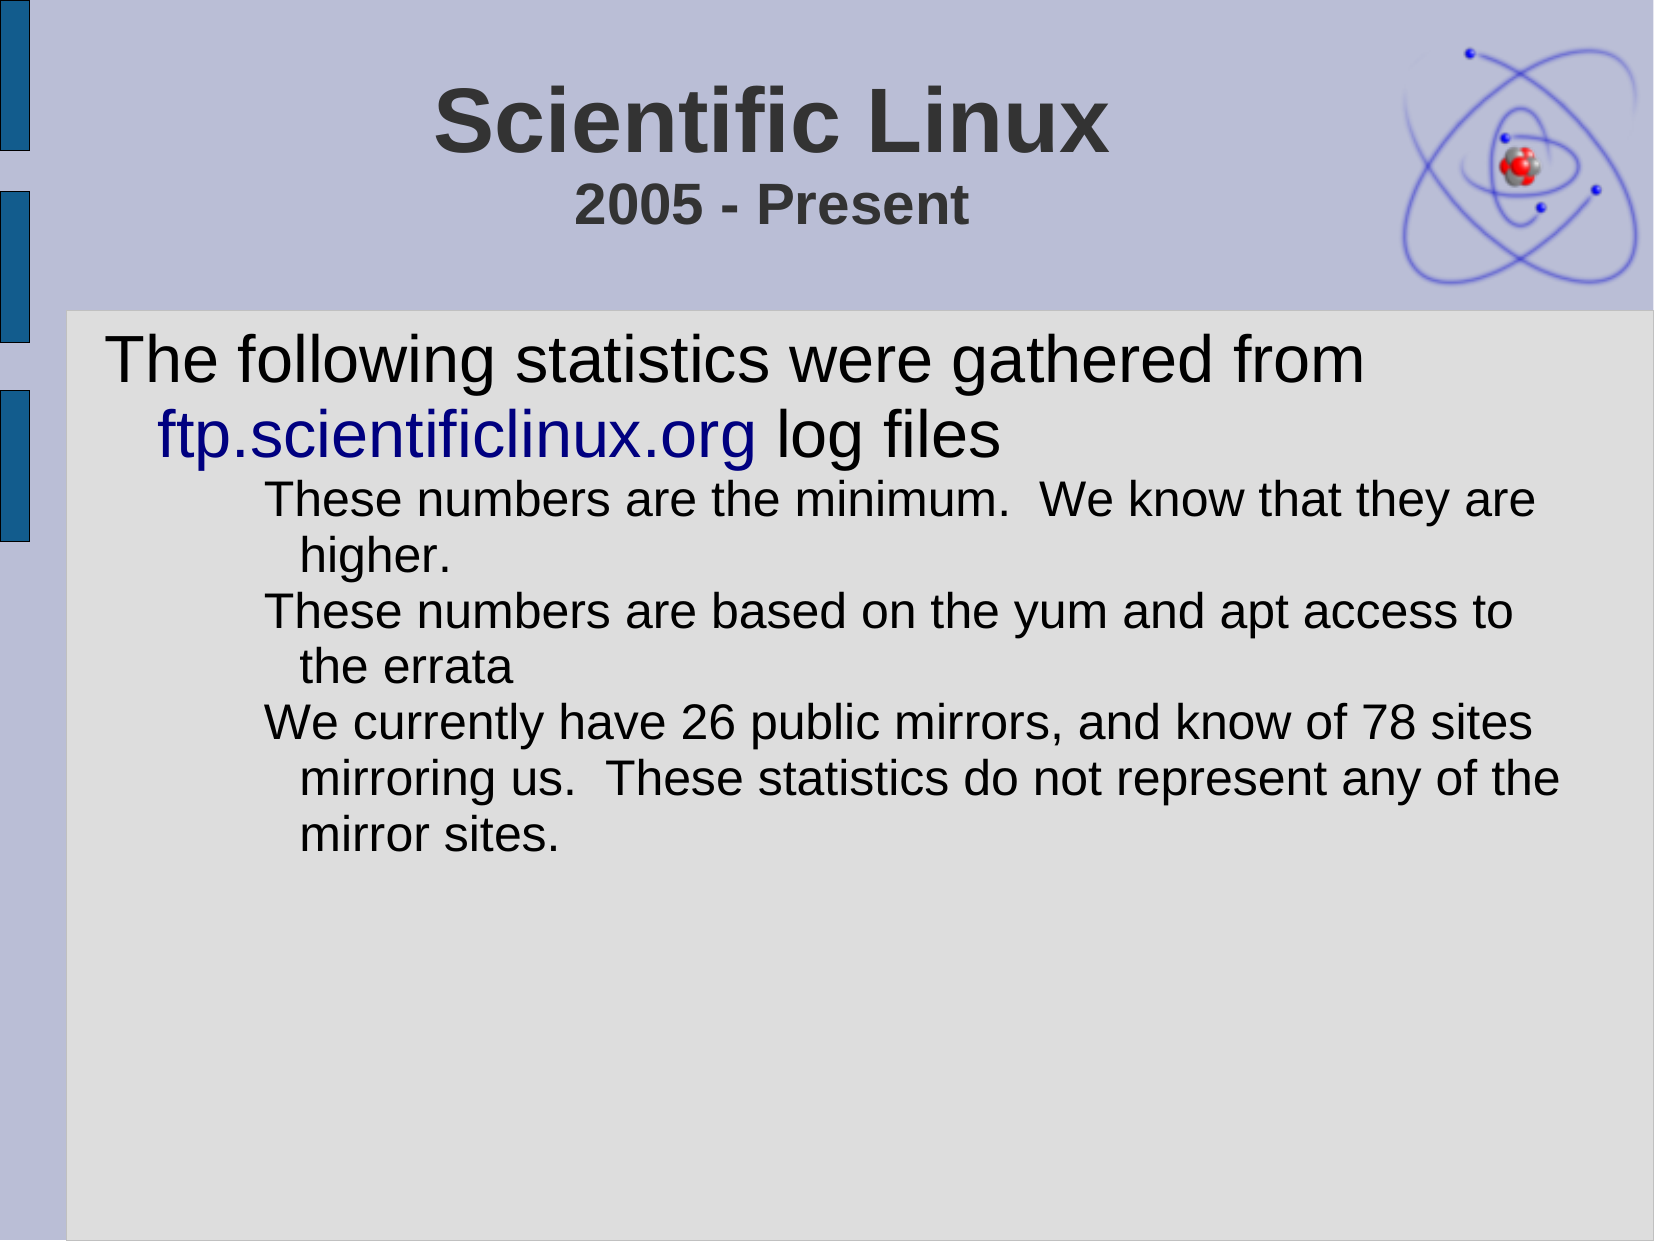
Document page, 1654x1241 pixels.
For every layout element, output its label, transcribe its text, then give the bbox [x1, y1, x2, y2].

picture [1387, 33, 1654, 301]
list The following statistics were gathered from ftp.scientificlinux.org log files These numbers are the minimum. We know that they are higher. These numbers are based on the yum and apt access to the errata We currently have 26 public mirrors, and know of 78 sites mirroring us. These statistics do not represent any of the mirror sites. [86, 321, 1576, 1045]
title Scientific Linux 2005 - Present [82, 39, 1387, 267]
